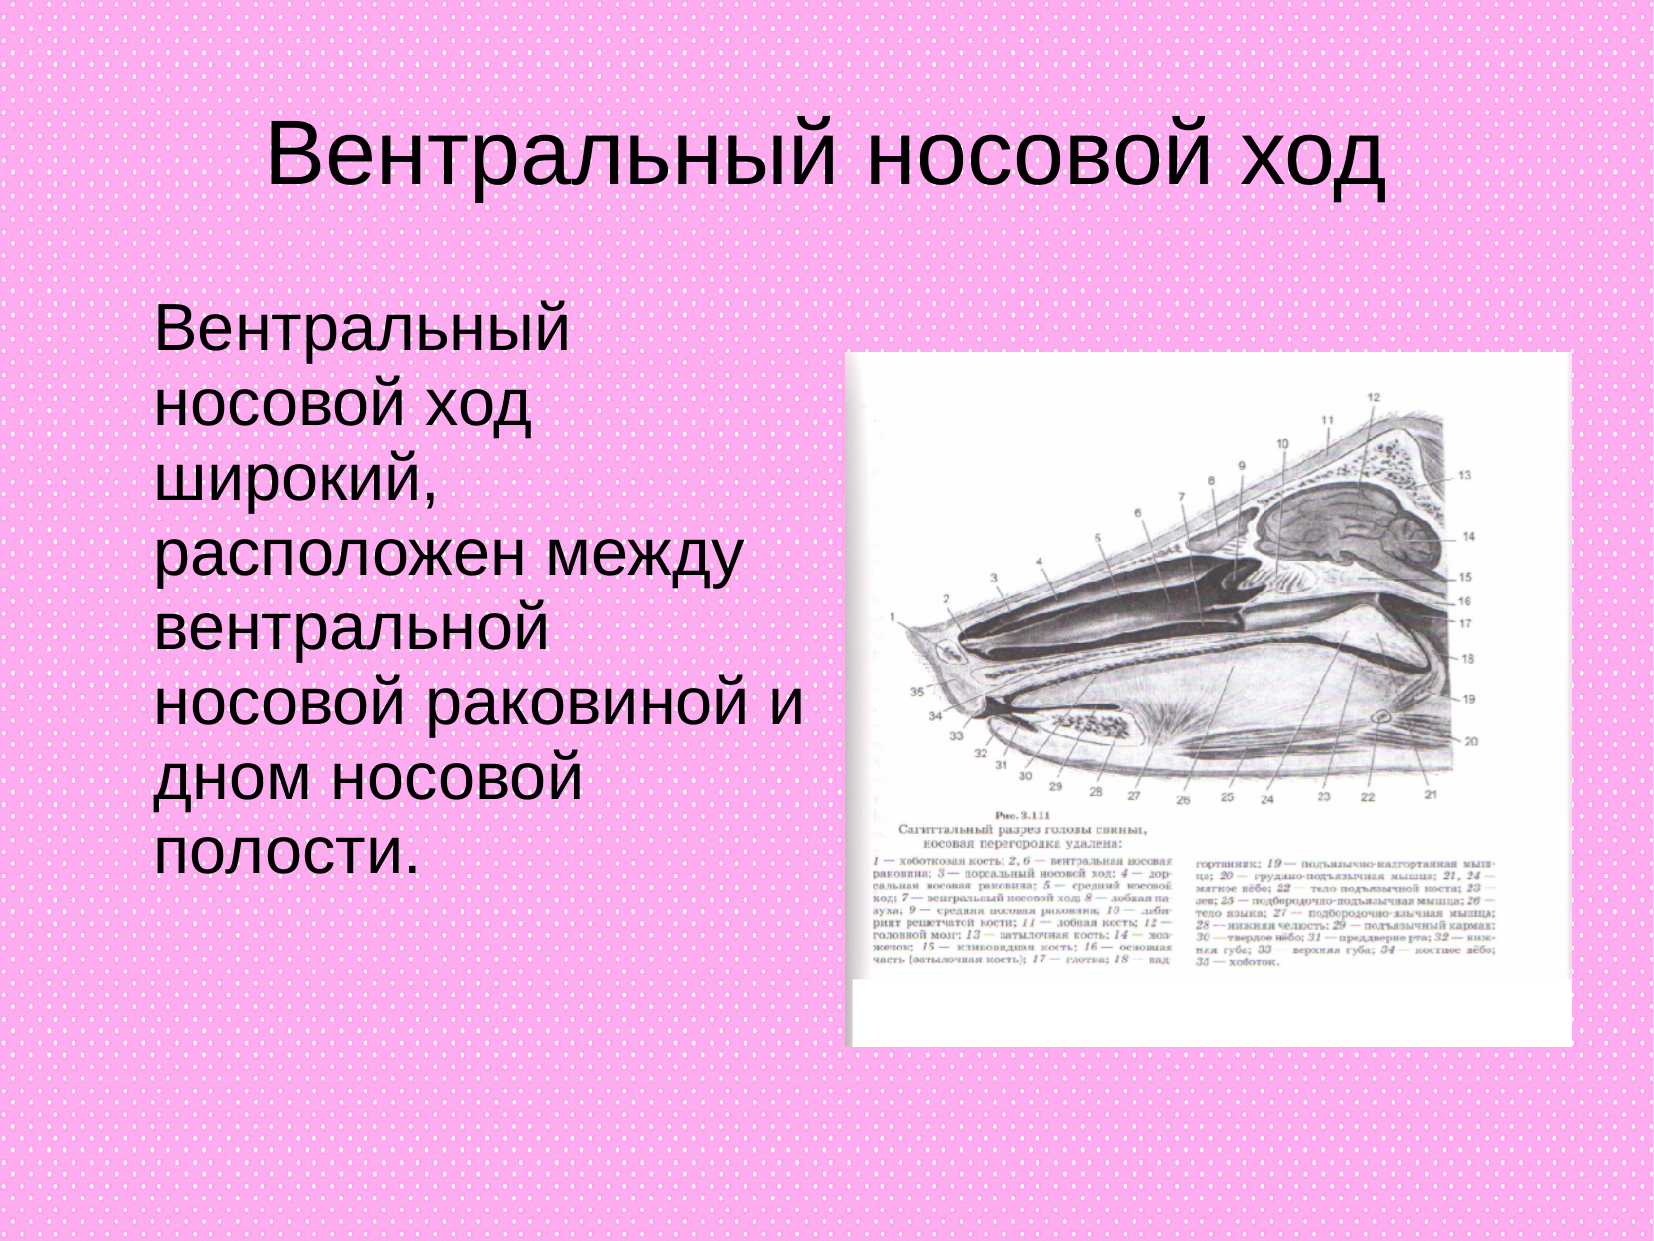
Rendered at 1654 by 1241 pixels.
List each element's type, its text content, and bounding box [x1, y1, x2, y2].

title Вентральный носовой ход [82, 49, 1571, 257]
picture [0, 0, 1654, 1241]
list Вентральный носовой ход широкий, расположен между вентральной носовой раковиной и дном носовой полости. [82, 290, 809, 1109]
